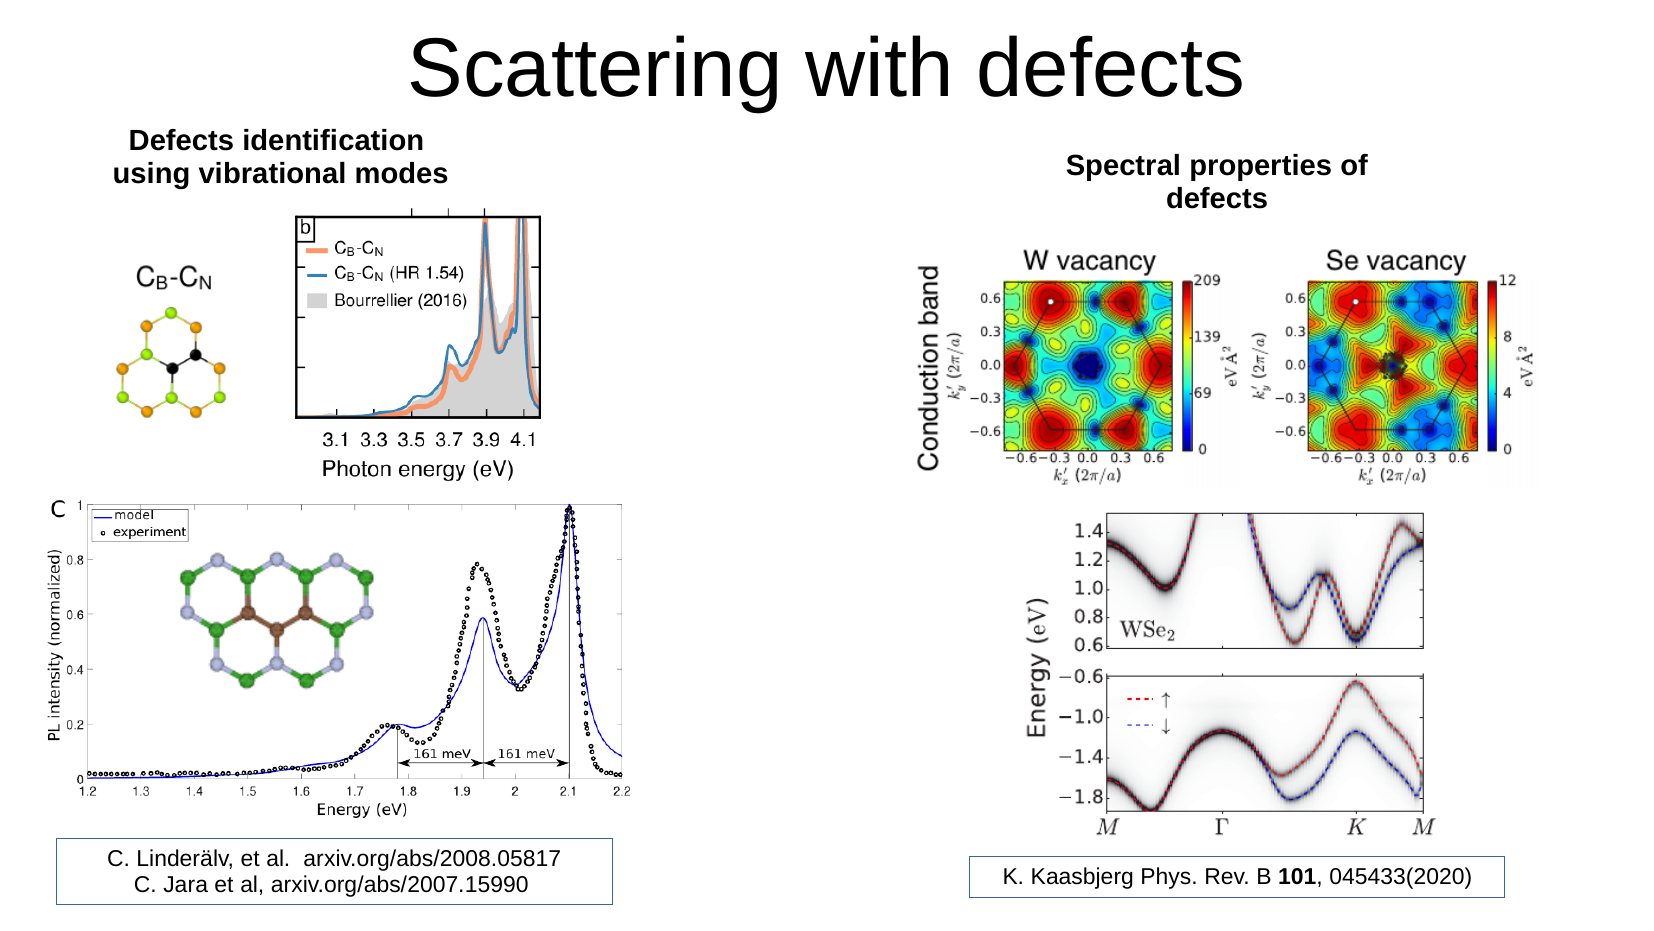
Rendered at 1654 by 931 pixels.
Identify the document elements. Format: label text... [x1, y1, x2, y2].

picture [107, 257, 237, 427]
text_box C. Linderälv, et al. arxiv.org/abs/2008.05817 C. Jara et al, arxiv.org/abs/2007.15990 [56, 838, 613, 905]
picture [896, 227, 1542, 848]
title Scattering with defects [82, 1, 1571, 135]
text_box Spectral properties of defects [1013, 141, 1421, 222]
text_box Defects identification using vibrational modes [94, 116, 468, 197]
picture [39, 490, 646, 828]
picture [282, 203, 554, 486]
text_box K. Kaasbjerg Phys. Rev. B 101, 045433(2020) [969, 856, 1505, 898]
